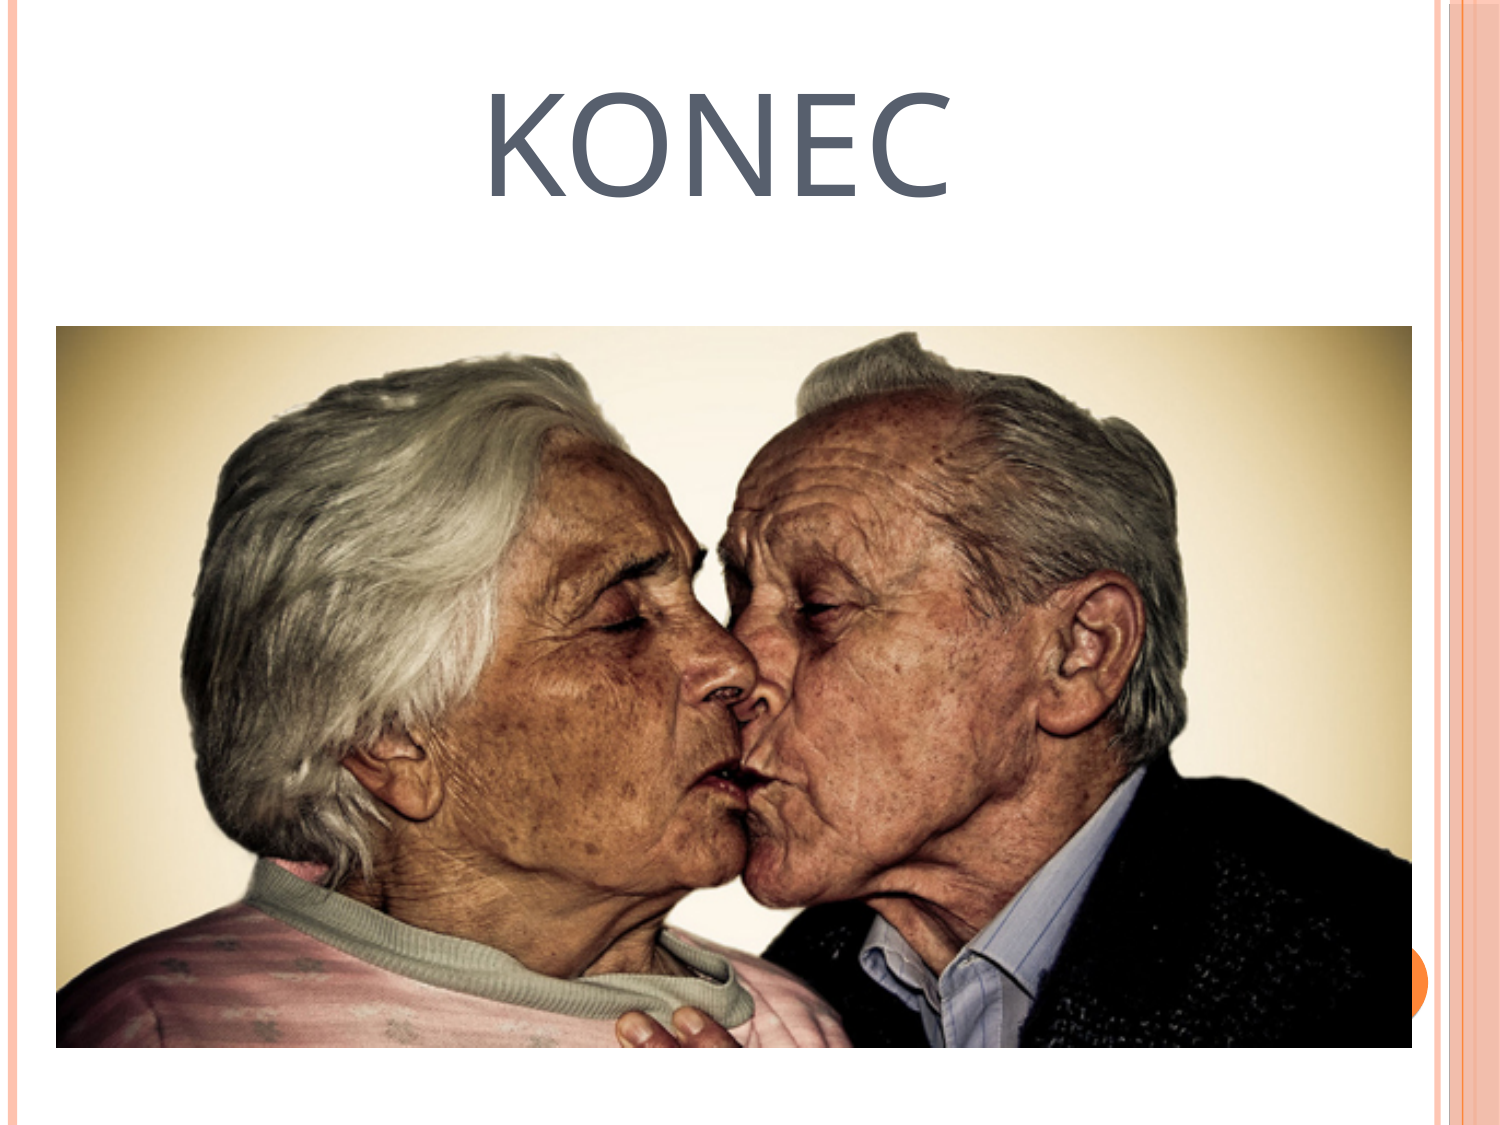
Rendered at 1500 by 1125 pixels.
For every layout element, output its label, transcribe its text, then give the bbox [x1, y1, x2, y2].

title konec [75, 45, 1300, 233]
picture [56, 326, 1412, 1048]
